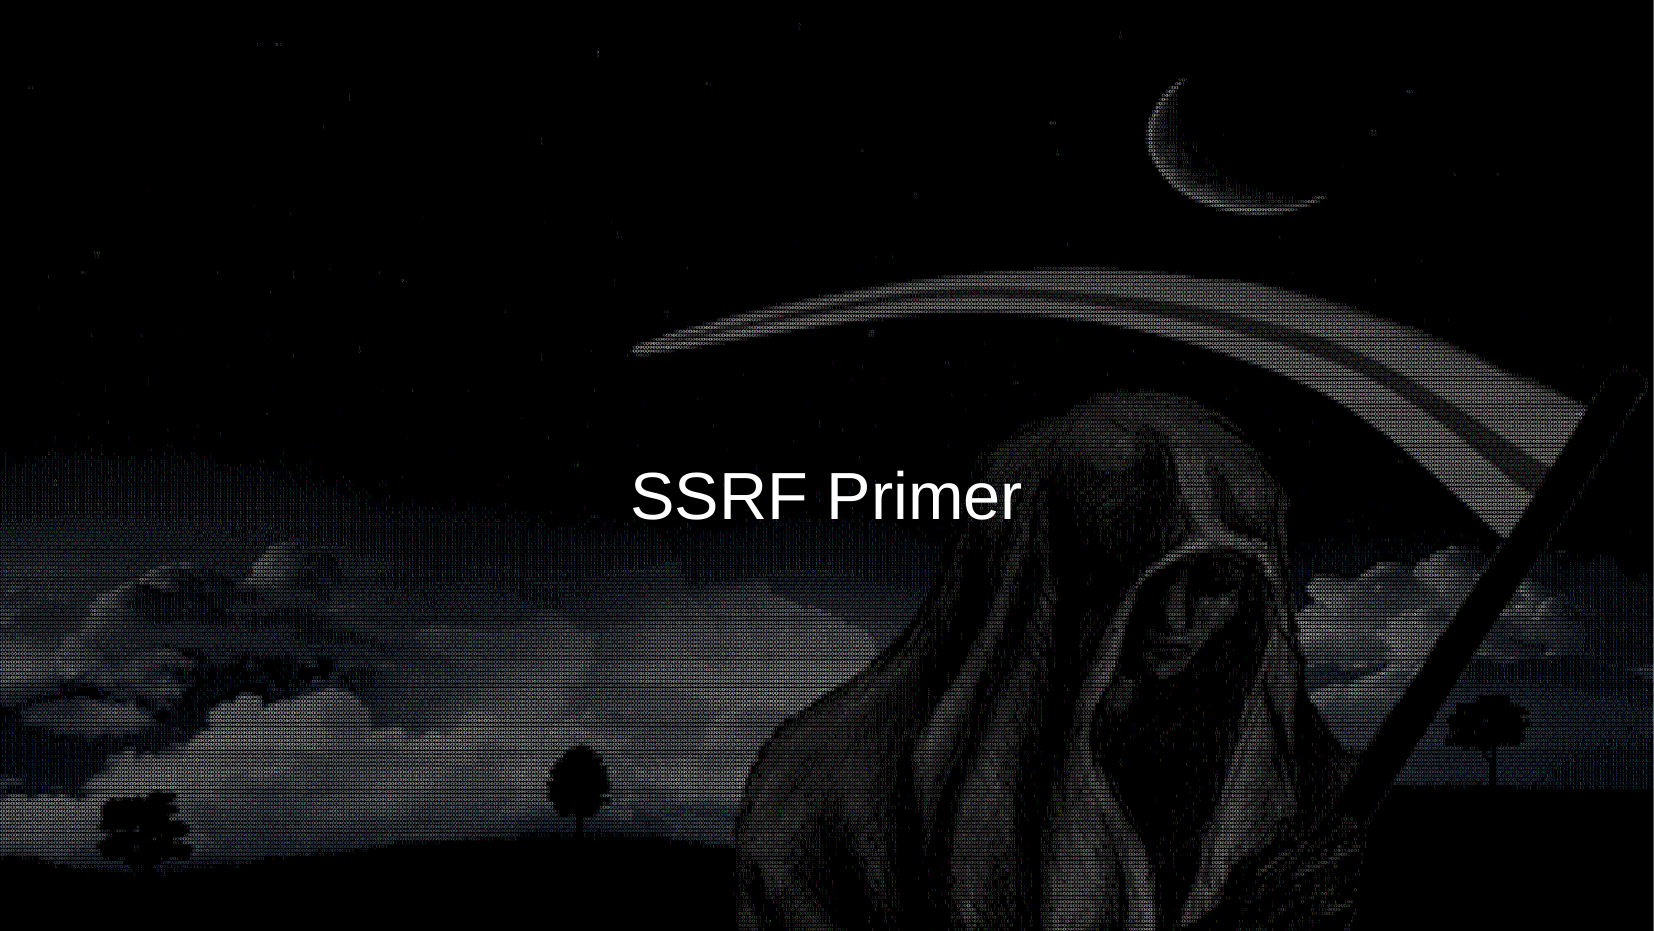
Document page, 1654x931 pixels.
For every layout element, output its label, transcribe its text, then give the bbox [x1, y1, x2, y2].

subtitle SSRF Primer [82, 165, 1571, 827]
picture [0, 0, 1654, 931]
